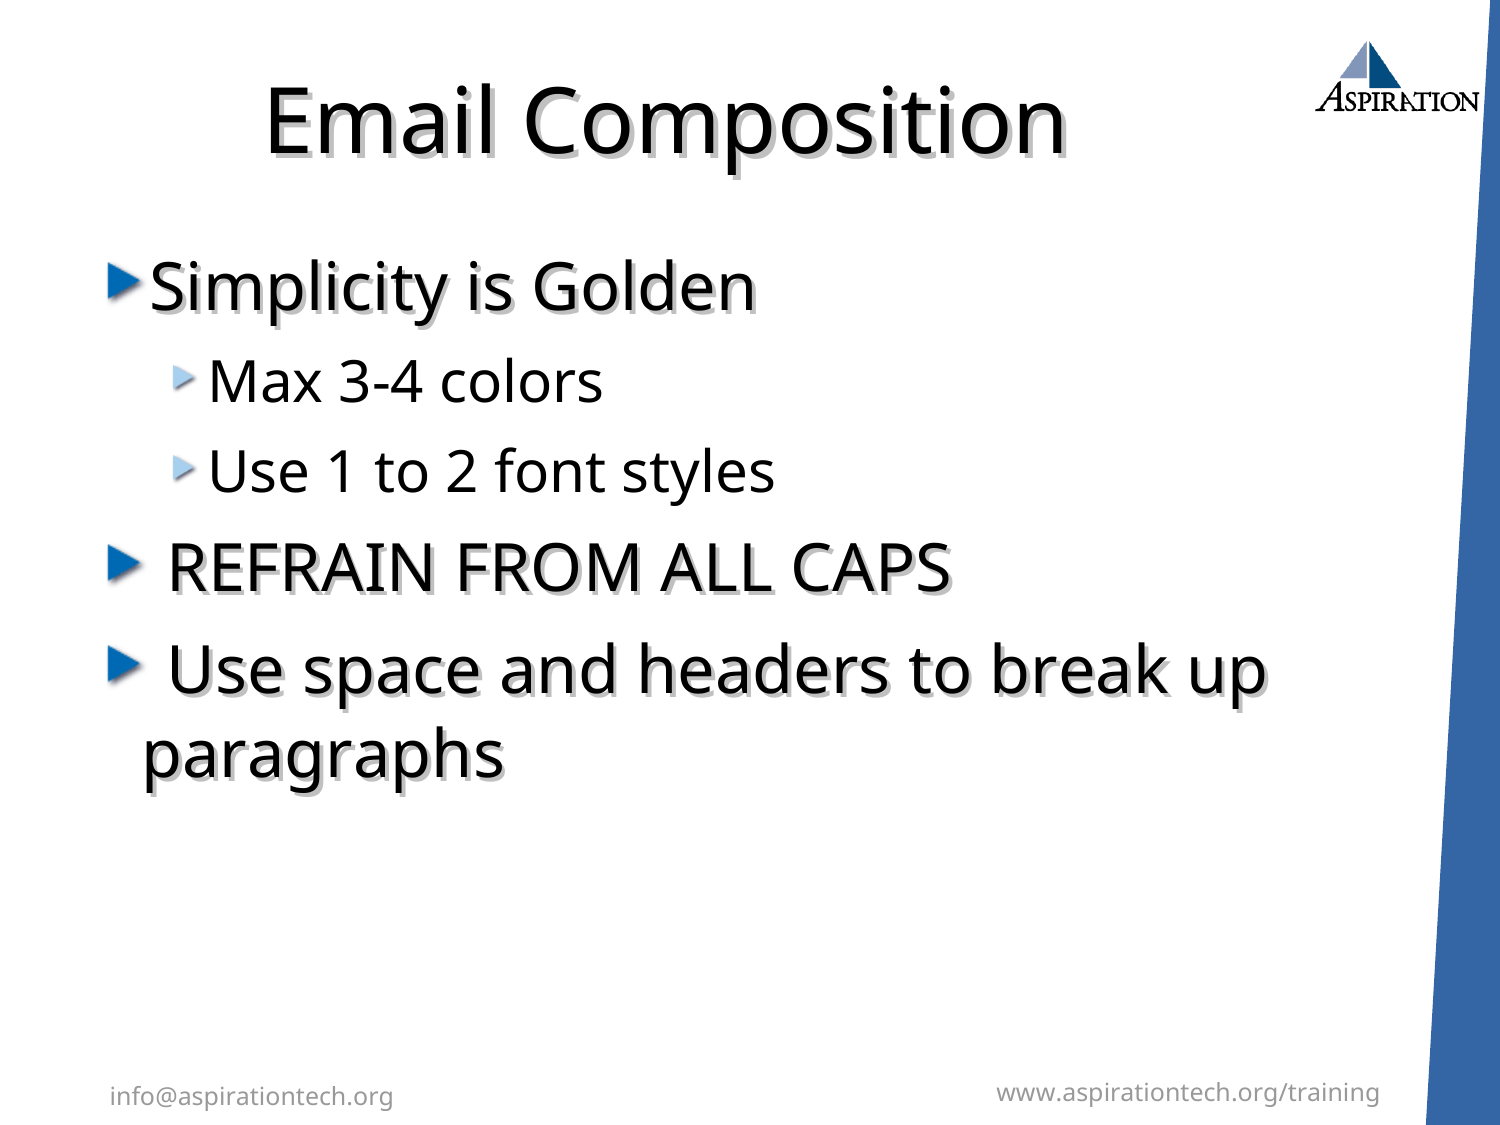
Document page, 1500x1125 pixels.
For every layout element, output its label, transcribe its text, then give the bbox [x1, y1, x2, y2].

list Simplicity is Golden Max 3-4 colors Use 1 to 2 font styles REFRAIN FROM ALL CAPS Use space and headers to break up paragraphs [49, 238, 1447, 892]
picture [1315, 41, 1480, 120]
title Email Composition [49, 19, 1284, 206]
